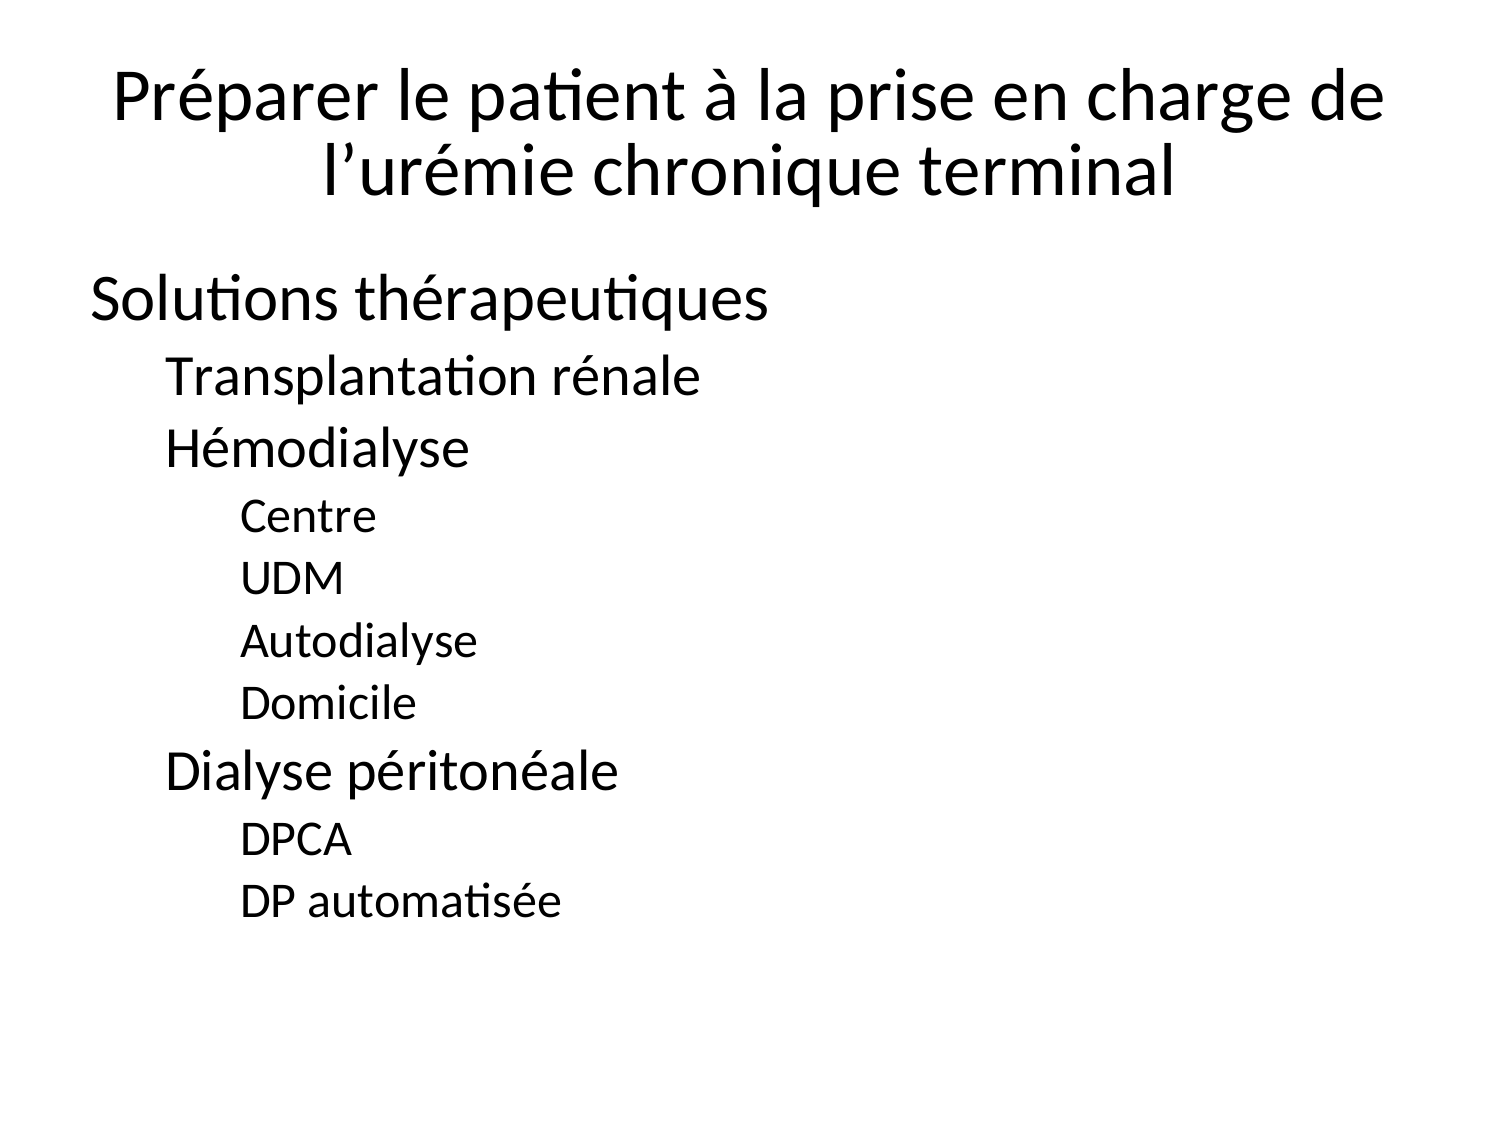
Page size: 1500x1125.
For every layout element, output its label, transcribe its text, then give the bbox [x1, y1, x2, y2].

title Préparer le patient à la prise en charge de l’urémie chronique terminal [75, 41, 1426, 237]
list Solutions thérapeutiques Transplantation rénale Hémodialyse Centre UDM Autodialyse Domicile Dialyse péritonéale DPCA DP automatisée [75, 262, 1426, 1046]
